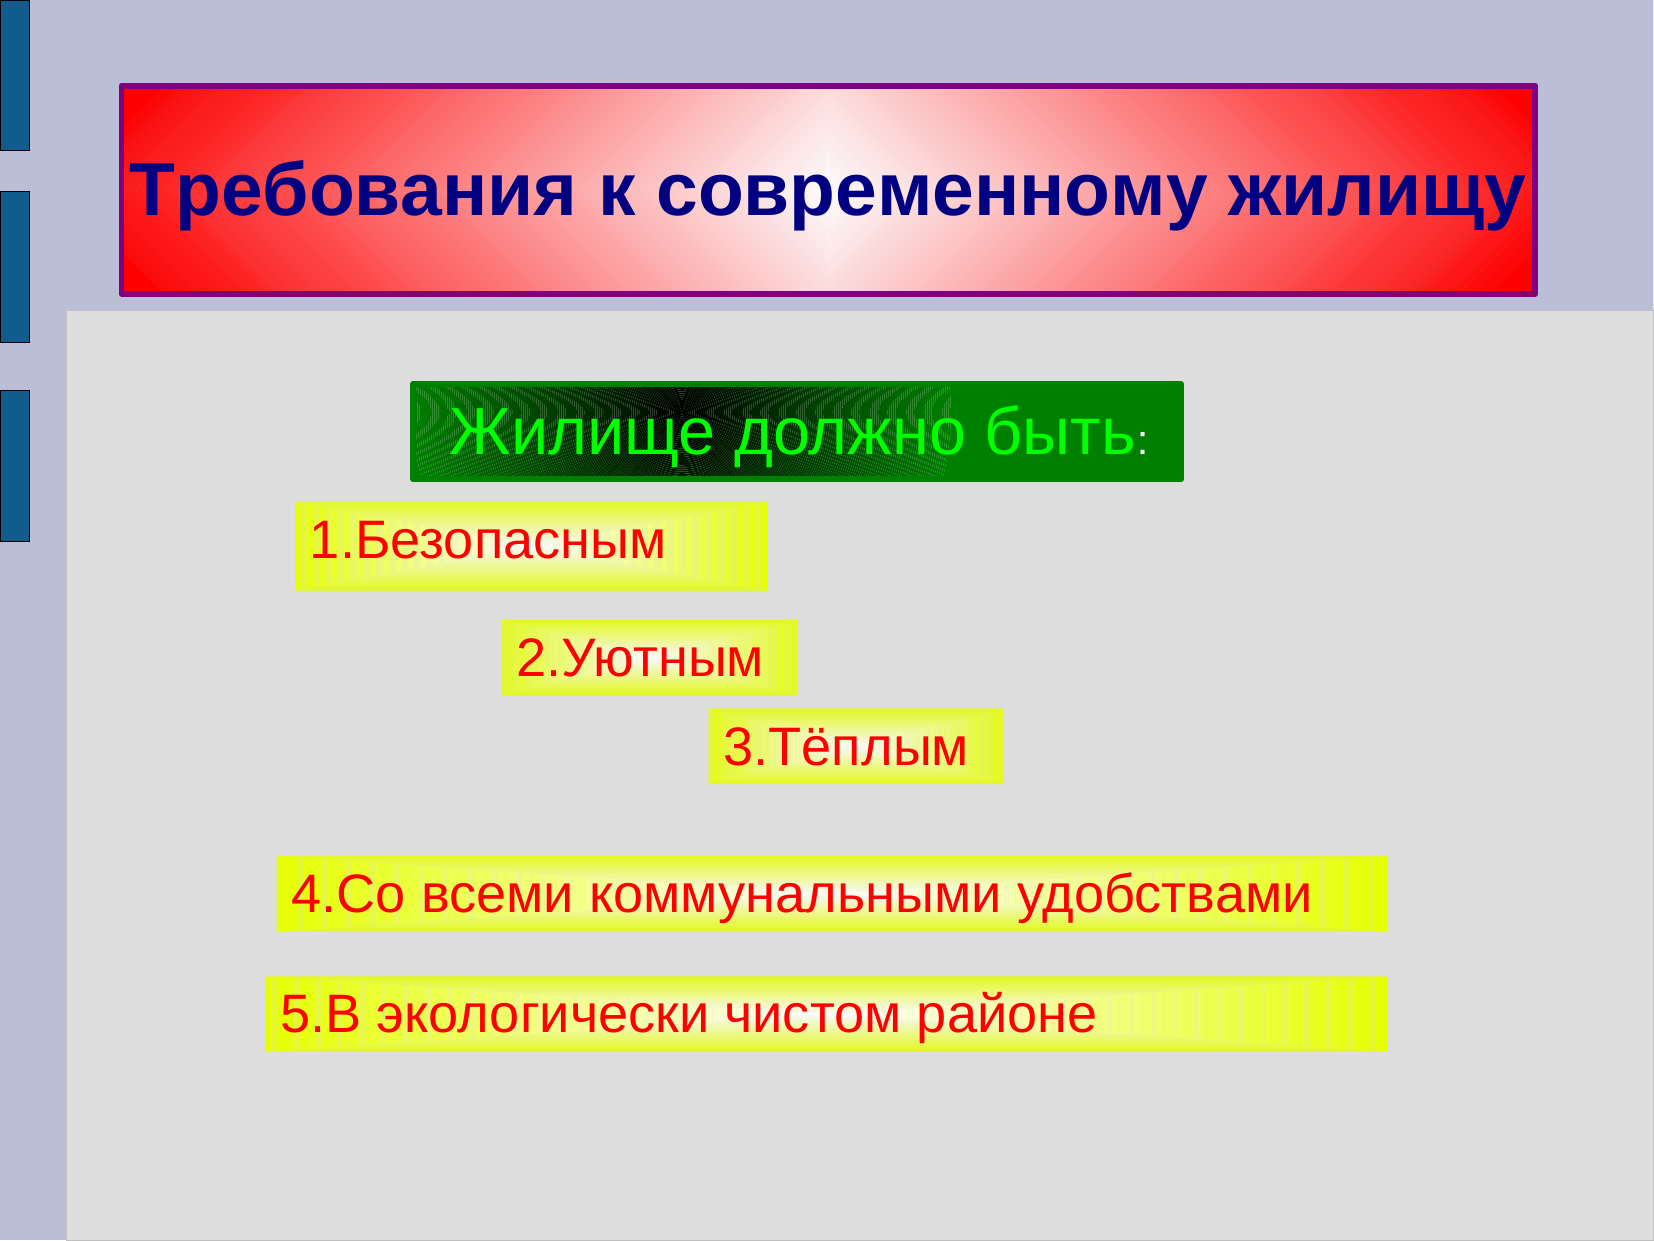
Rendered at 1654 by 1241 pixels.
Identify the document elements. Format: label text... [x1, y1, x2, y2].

text_box 2.Уютным [501, 620, 798, 696]
text_box 3.Тёплым [708, 708, 1004, 785]
text_box 4.Со всеми коммунальными удобствами [276, 856, 1388, 932]
title Требования к современному жилищу [121, 85, 1536, 294]
text_box Жилище должно быть: [413, 383, 1182, 480]
text_box 5.В экологически чистом районе [265, 976, 1388, 1052]
text_box 1.Безопасным [295, 501, 768, 591]
